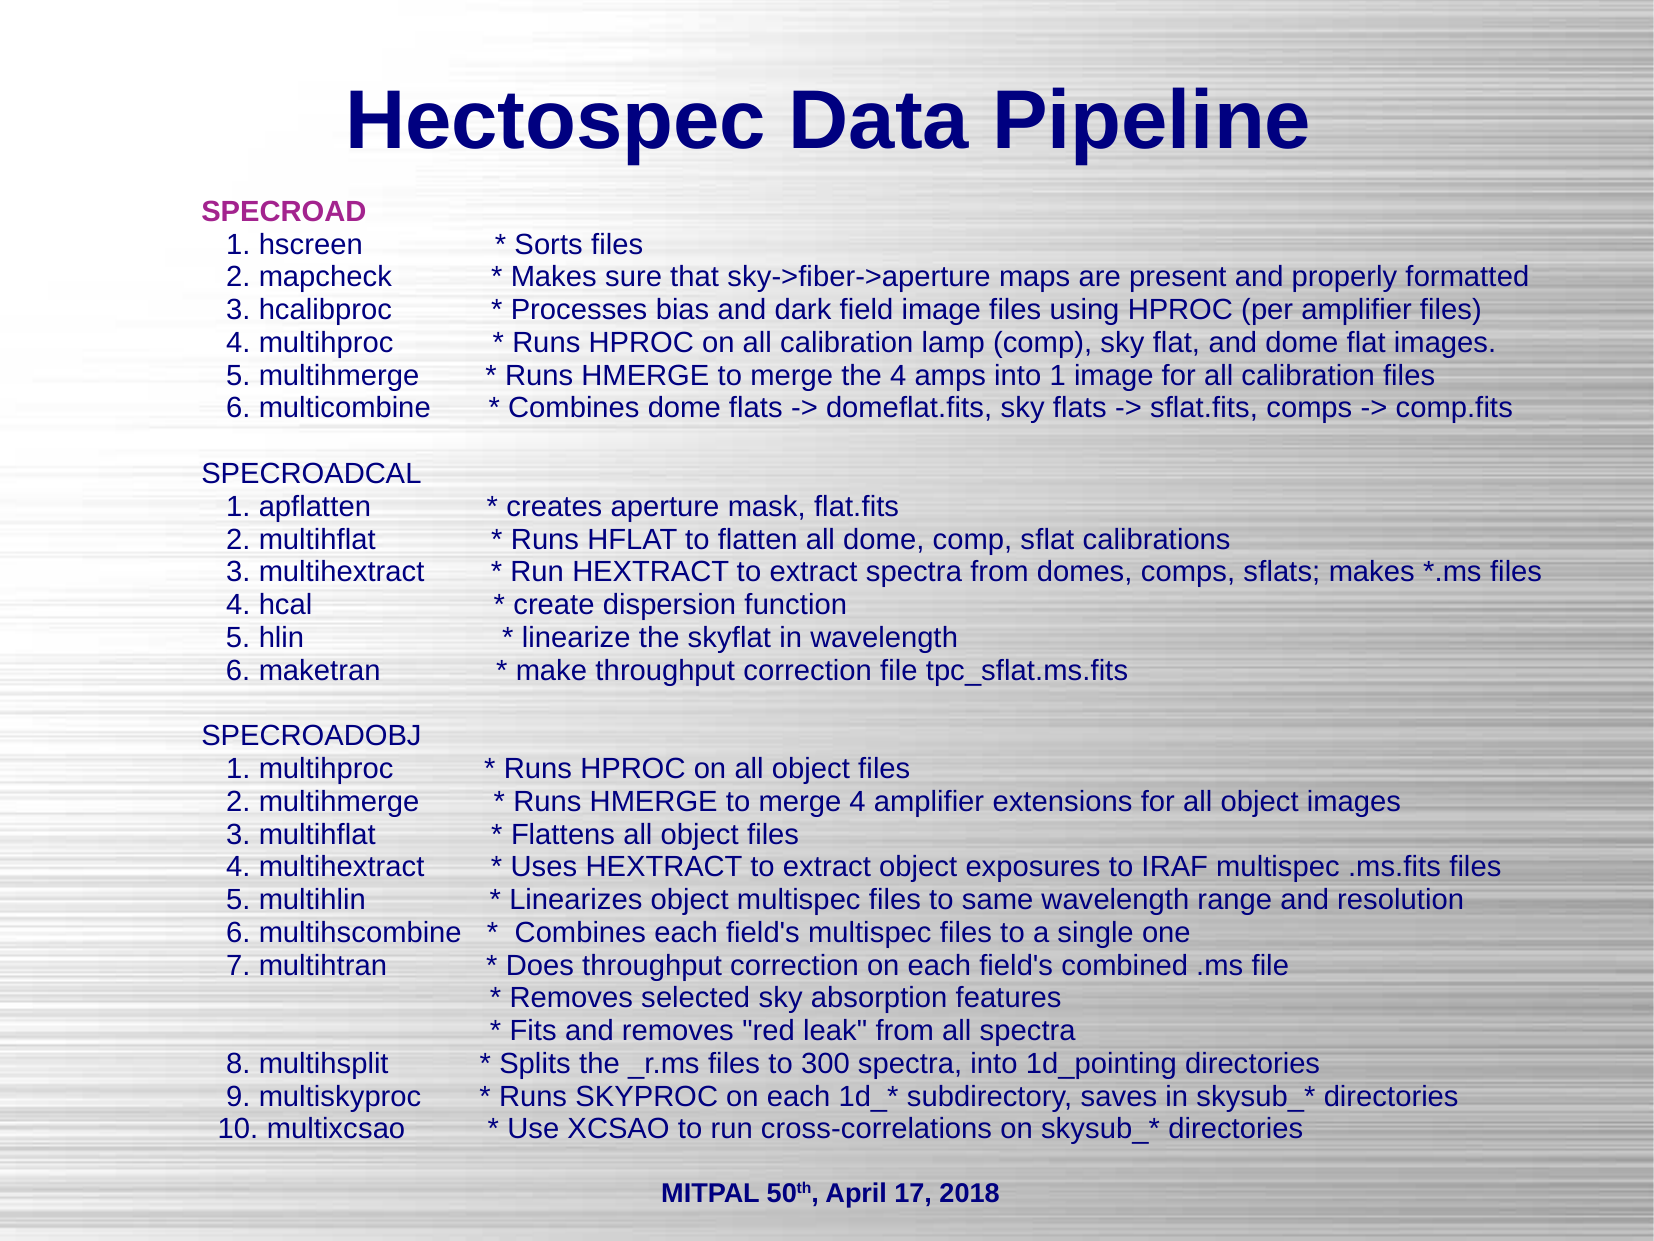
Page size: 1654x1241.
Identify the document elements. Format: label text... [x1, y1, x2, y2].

text_box MITPAL 50th, April 17, 2018 [646, 1170, 1015, 1218]
text_box SPECROAD 1. hscreen * Sorts files 2. mapcheck * Makes sure that sky->fiber->aperture maps are present and properly formatted 3. hcalibproc * Processes bias and dark field image files using HPROC (per amplifier files) 4. multihproc * Runs HPROC on all calibration lamp (comp), sky flat, and dome flat images. 5. multihmerge * Runs HMERGE to merge the 4 amps into 1 image for all calibration files 6. multicombine * Combines dome flats -> domeflat.fits, sky flats -> sflat.fits, comps -> comp.fits SPECROADCAL 1. apflatten * creates aperture mask, flat.fits 2. multihflat * Runs HFLAT to flatten all dome, comp, sflat calibrations 3. multihextract * Run HEXTRACT to extract spectra from domes, comps, sflats; makes *.ms files 4. hcal * create dispersion function 5. hlin * linearize the skyflat in wavelength 6. maketran * make throughput correction file tpc_sflat.ms.fits SPECROADOBJ 1. multihproc * Runs HPROC on all object files 2. multihmerge * Runs HMERGE to merge 4 amplifier extensions for all object images 3. multihflat * Flattens all object files 4. multihextract * Uses HEXTRACT to extract object exposures to IRAF multispec .ms.fits files 5. multihlin * Linearizes object multispec files to same wavelength range and resolution 6. multihscombine * Combines each field's multispec files to a single one 7. multihtran * Does throughput correction on each field's combined .ms file * Removes selected sky absorption features * Fits and removes "red leak" from all spectra 8. multihsplit * Splits the _r.ms files to 300 spectra, into 1d_pointing directories 9. multiskyproc * Runs SKYPROC on each 1d_* subdirectory, saves in skysub_* directories 10. multixcsao * Use XCSAO to run cross-correlations on skysub_* directories [186, 187, 1575, 1181]
picture [0, 0, 1654, 1241]
text_box Hectospec Data Pipeline [31, 66, 1626, 193]
